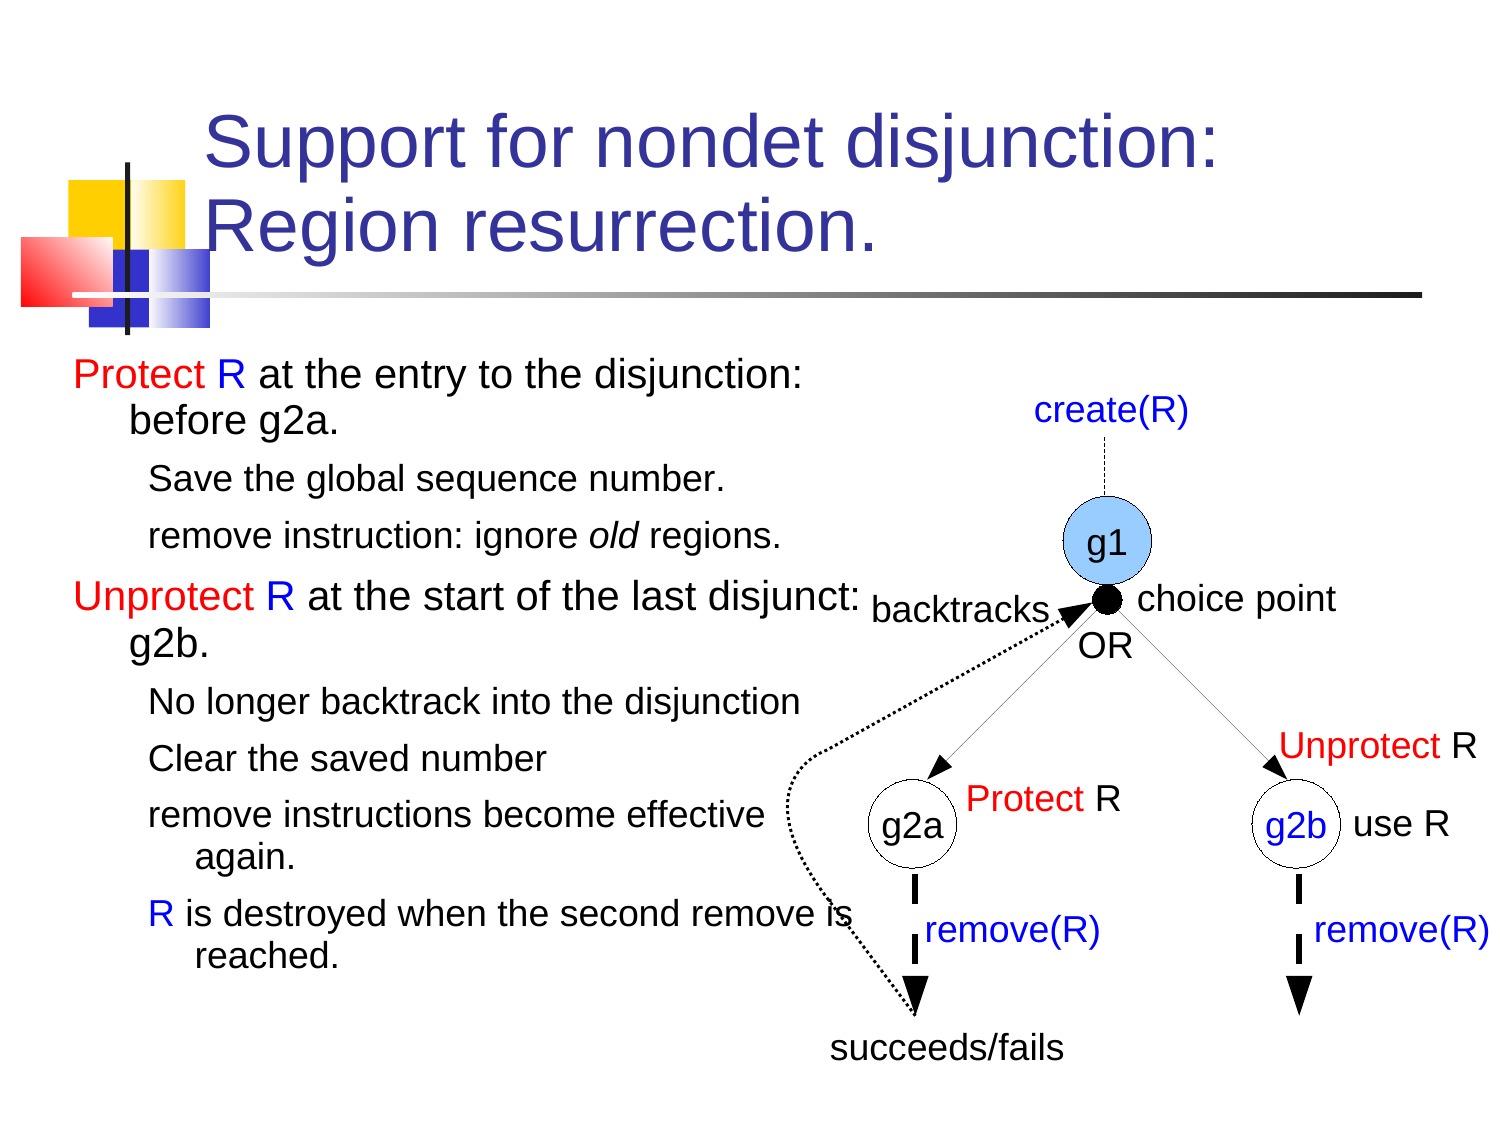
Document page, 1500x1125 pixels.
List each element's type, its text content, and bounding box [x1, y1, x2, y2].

text_box use R [1338, 791, 1466, 852]
text_box create(R) [1019, 377, 1205, 438]
text_box [1092, 584, 1122, 615]
text_box g2b [1251, 779, 1338, 869]
text_box Unprotect R [1263, 713, 1494, 774]
text_box OR [1062, 613, 1149, 674]
text_box backtracks [856, 577, 1065, 638]
text_box g2a [868, 779, 957, 869]
title Support for nondet disjunction: Region resurrection. [188, 35, 1468, 276]
text_box Protect R [950, 766, 1137, 827]
text_box remove(R) [909, 897, 1117, 958]
list Protect R at the entry to the disjunction: before g2a. Save the global sequence number. remove instruction: ignore old regions. Unprotect R at the start of the last disjunct: g2b. No longer backtrack into the disjunction Clear the saved number remove instructions become effective again. R is destroyed when the second remove is reached. [58, 342, 892, 1042]
text_box remove(R) [1299, 897, 1500, 958]
text_box choice point [1122, 567, 1352, 627]
text_box succeeds/fails [814, 1015, 1080, 1076]
text_box g1 [1062, 496, 1152, 585]
